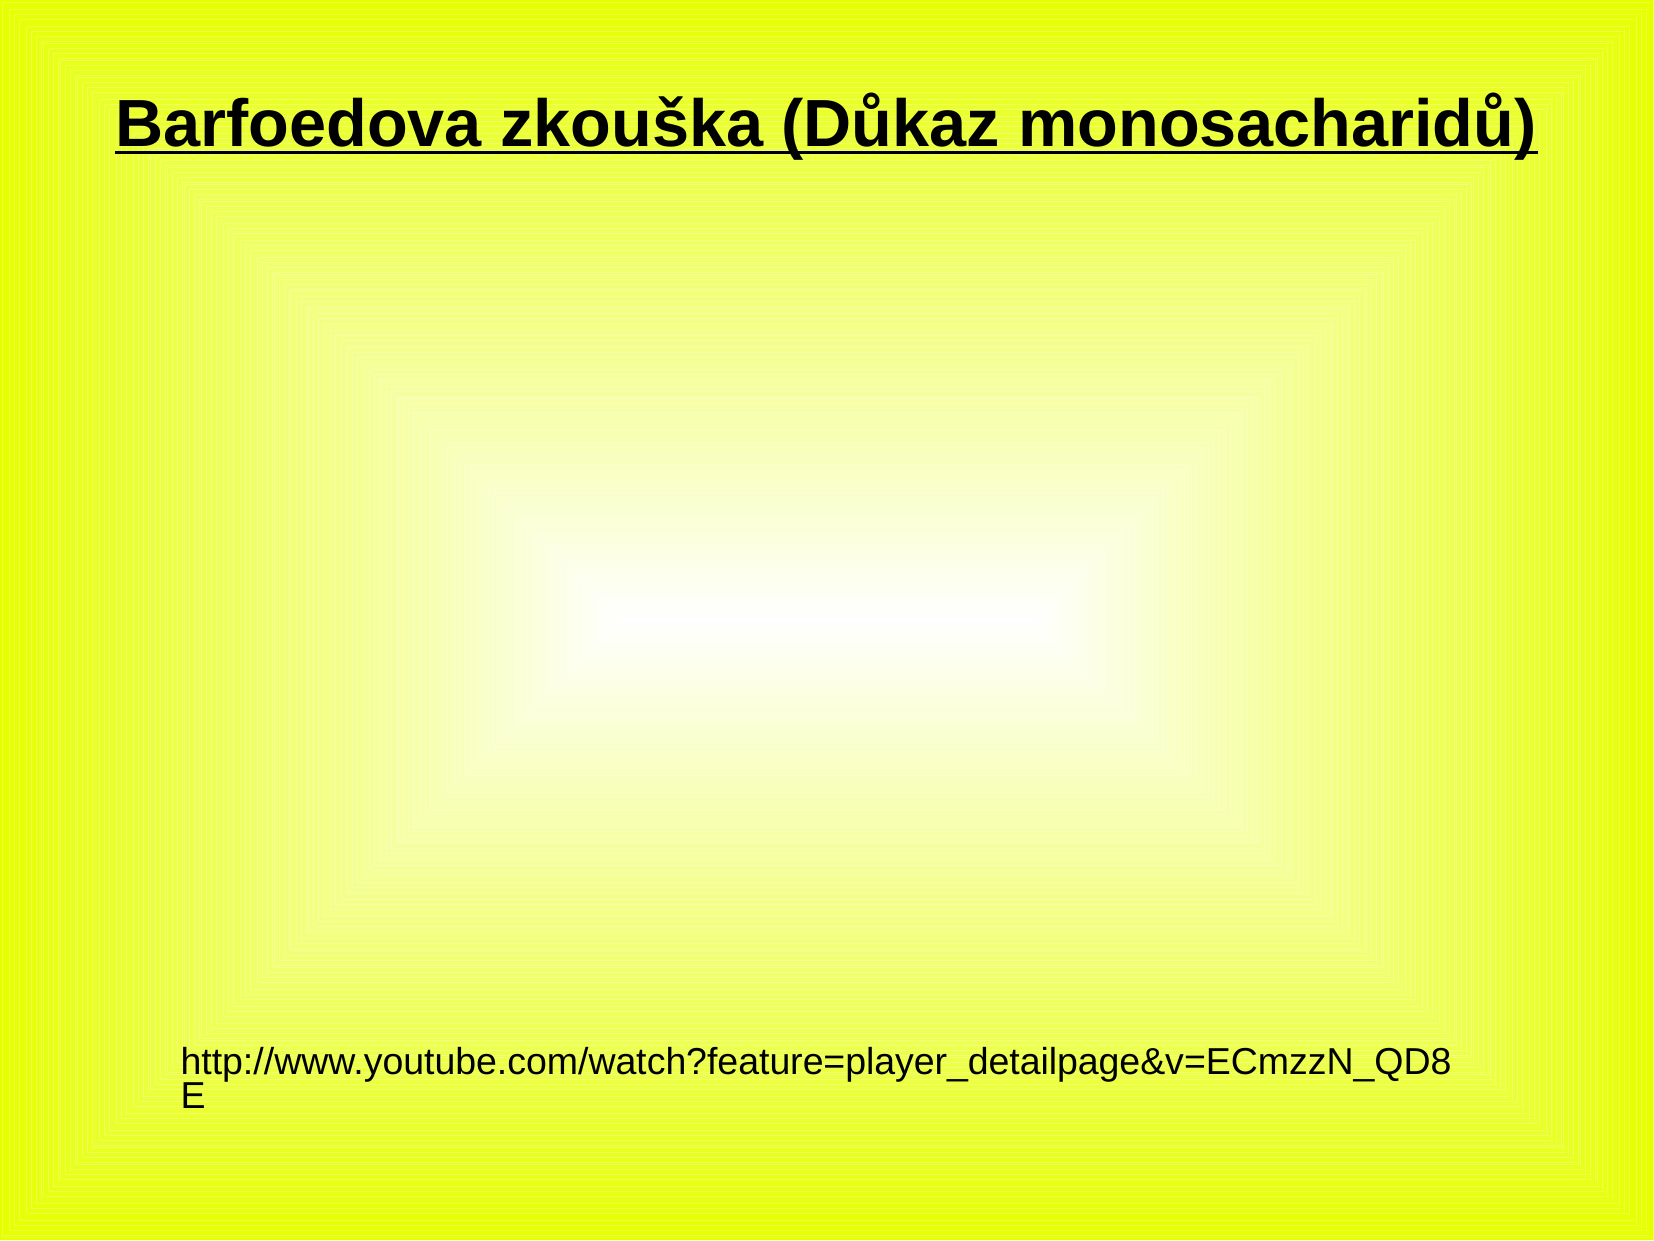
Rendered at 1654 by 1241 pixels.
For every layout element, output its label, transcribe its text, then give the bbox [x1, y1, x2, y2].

text_box http://www.youtube.com/watch?feature=player_detailpage&v=ECmzzN_QD8E [165, 1033, 1488, 1133]
picture [281, 210, 1373, 1030]
title Barfoedova zkouška (Důkaz monosacharidů) [82, 0, 1571, 225]
